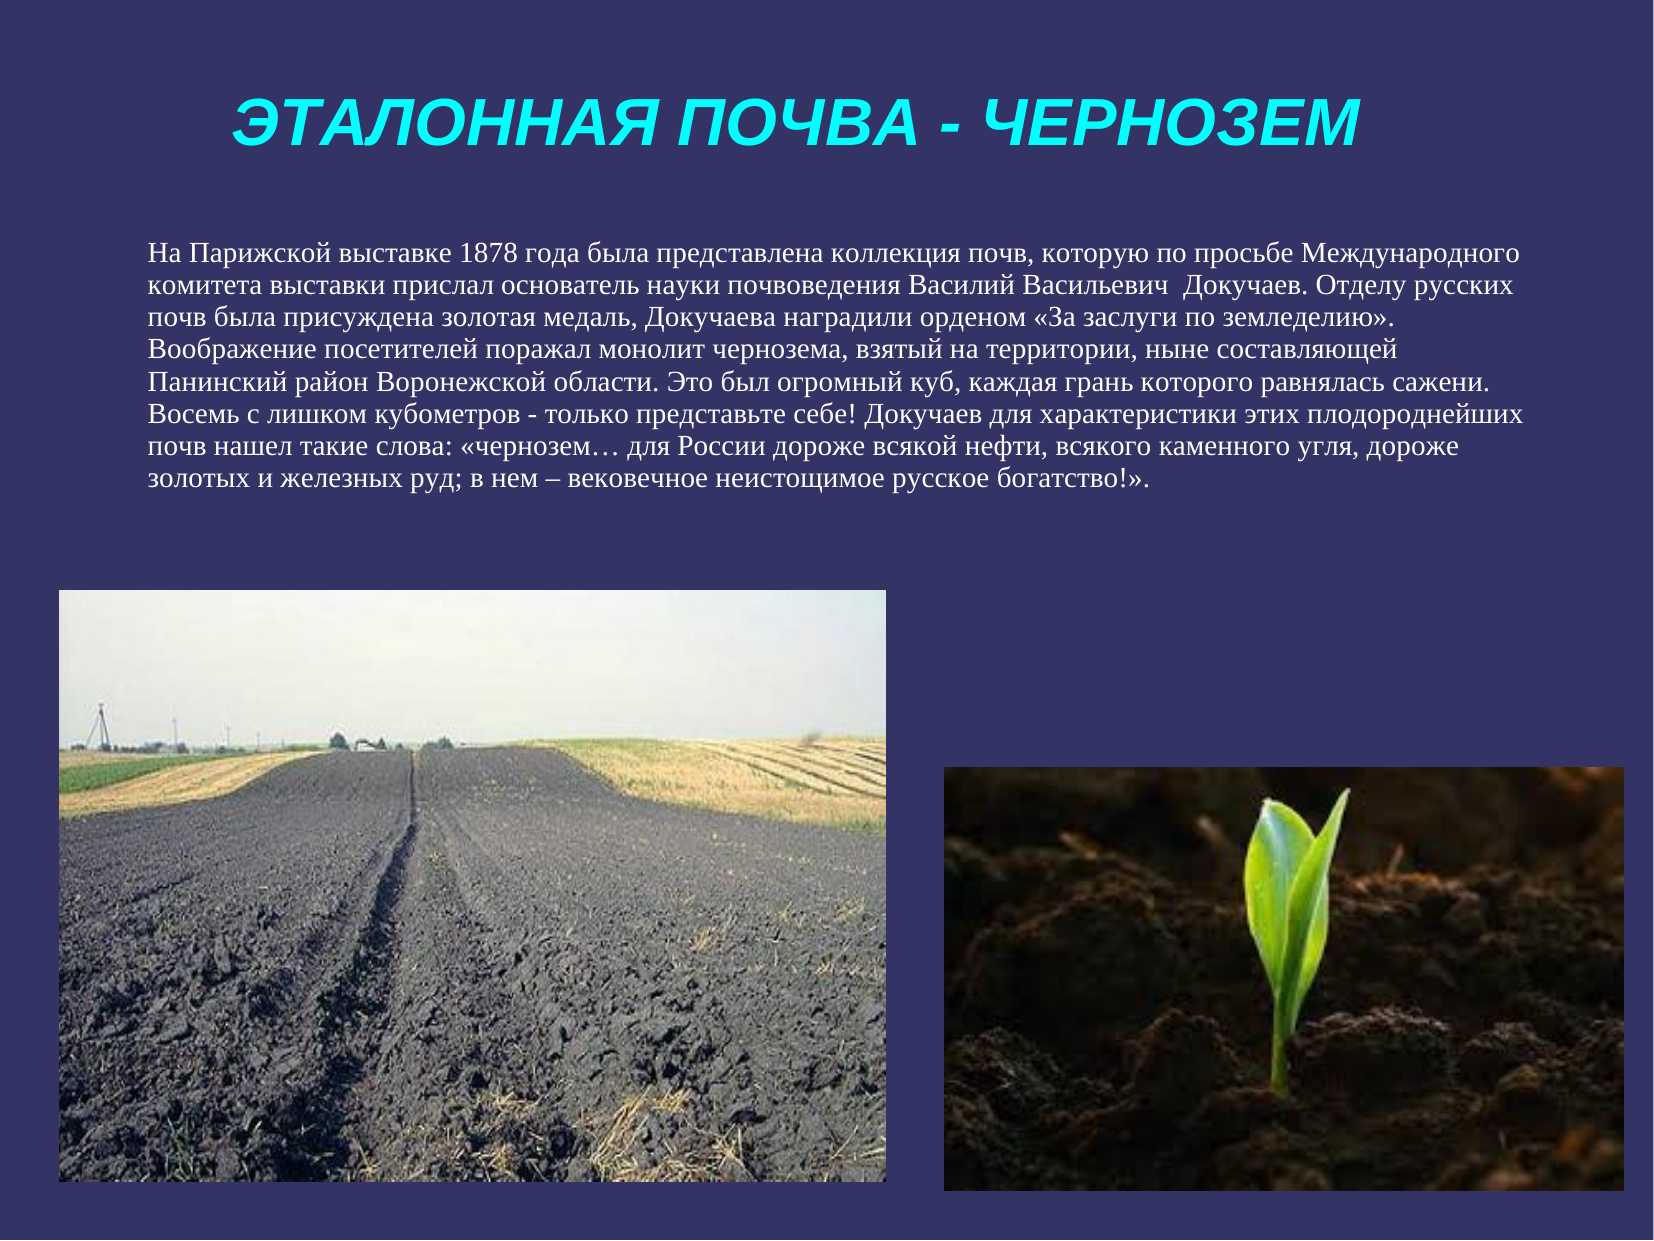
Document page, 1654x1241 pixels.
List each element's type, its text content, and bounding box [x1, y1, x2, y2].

picture [944, 767, 1624, 1191]
picture [59, 590, 886, 1182]
list На Парижской выставке 1878 года была представлена коллекция почв, которую по просьбе Международного комитета выставки прислал основатель науки почвоведения Василий Васильевич Докучаев. Отделу русских почв была присуждена золотая медаль, Докучаева наградили орденом «За заслуги по земледелию». Воображение посетителей поражал монолит чернозема, взятый на территории, ныне составляющей Панинский район Воронежской области. Это был огромный куб, каждая грань которого равнялась сажени. Восемь с лишком кубометров - только представьте себе! Докучаев для характеристики этих плодороднейших почв нашел такие слова: «чернозем… для России дороже всякой нефти, всякого каменного угля, дороже золотых и железных руд; в нем – вековечное неистощимое русское богатство!». [147, 236, 1536, 562]
title ЭТАЛОННАЯ ПОЧВА - ЧЕРНОЗЕМ [59, 19, 1534, 227]
